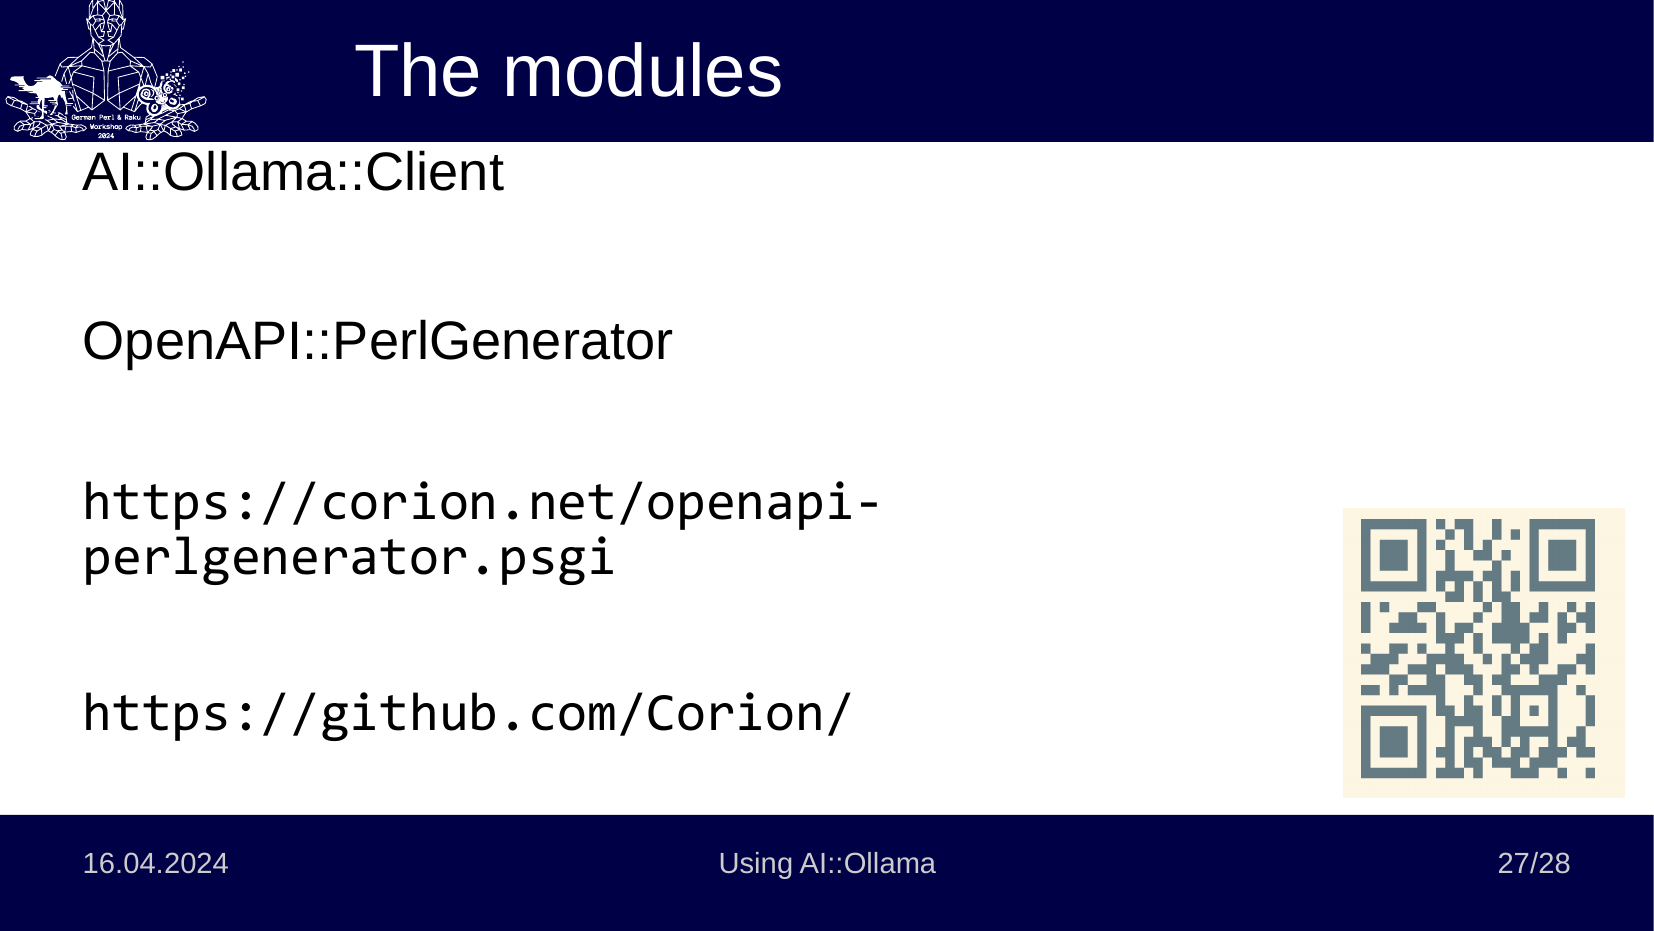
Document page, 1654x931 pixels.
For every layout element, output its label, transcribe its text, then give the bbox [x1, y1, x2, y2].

picture [1343, 508, 1625, 798]
list AI::Ollama::Client OpenAPI::PerlGenerator https://corion.net/openapi-perlgenerator.psgi https://github.com/Corion/ [82, 141, 1270, 815]
title The modules [354, 5, 1654, 136]
